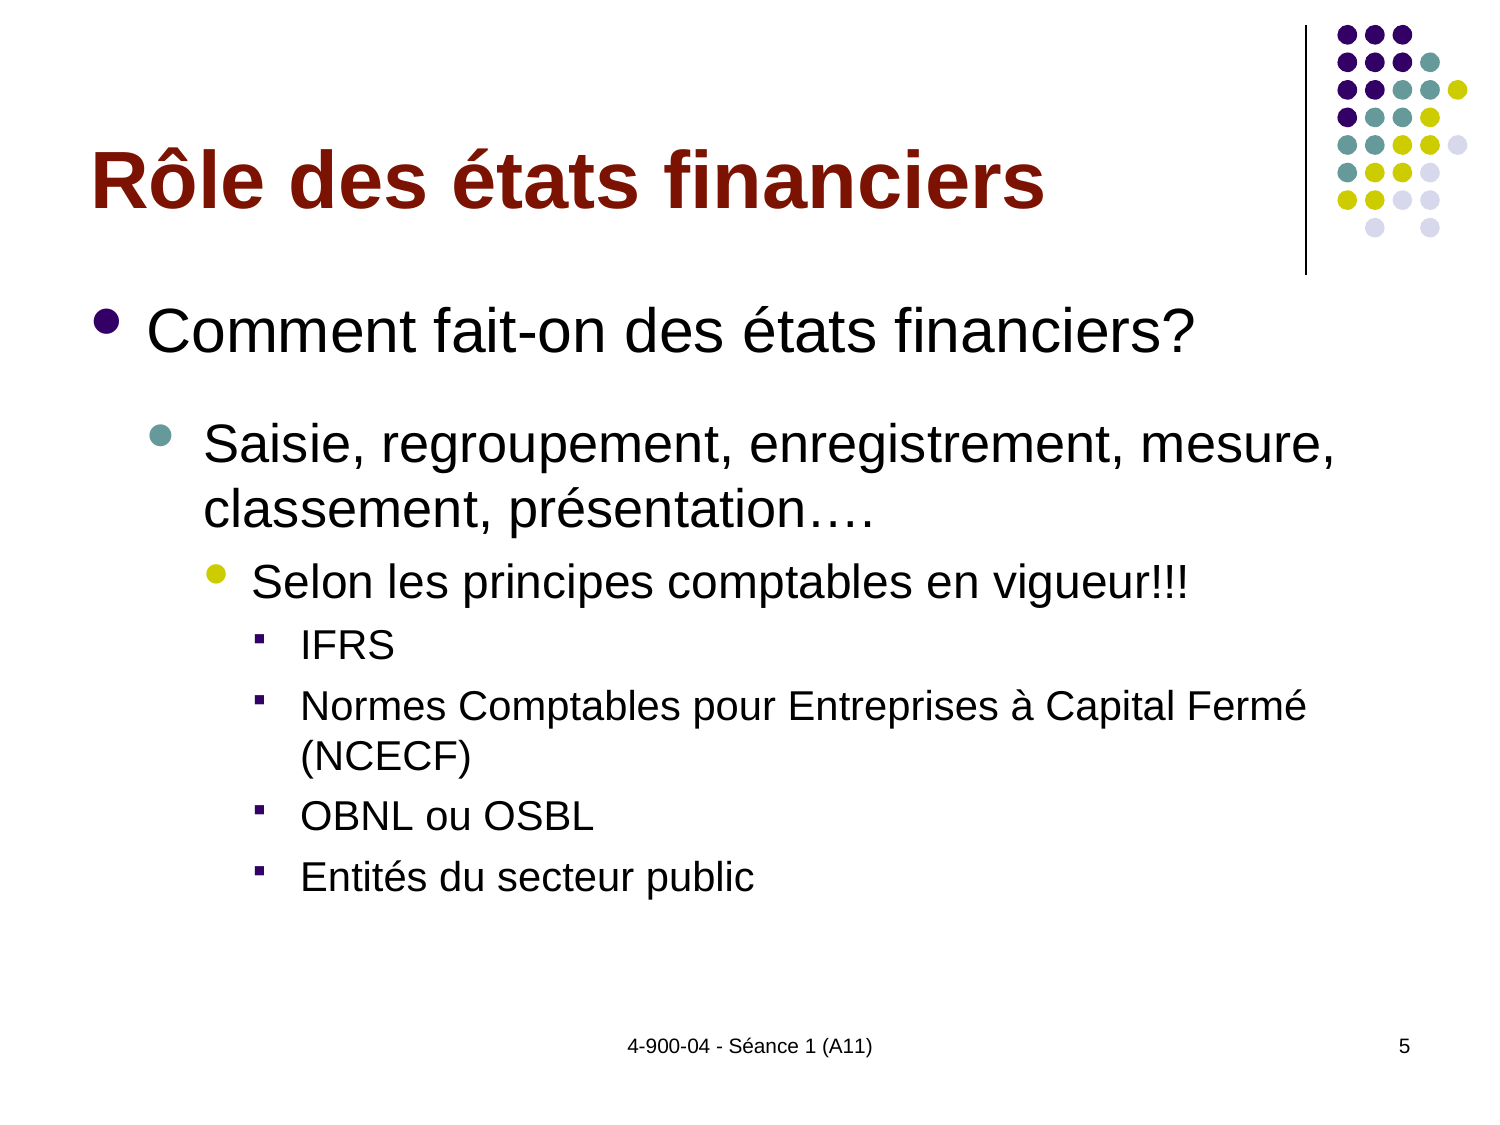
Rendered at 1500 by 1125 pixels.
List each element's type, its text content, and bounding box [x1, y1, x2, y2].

text_box <numéro> [1074, 1025, 1426, 1101]
list Comment fait-on des états financiers? Saisie, regroupement, enregistrement, mesure, classement, présentation…. Selon les principes comptables en vigueur!!! IFRS Normes Comptables pour Entreprises à Capital Fermé (NCECF) OBNL ou OSBL Entités du secteur public [75, 282, 1426, 1006]
title Rôle des états financiers [74, 20, 1313, 233]
text_box 4-900-04 - Séance 1 (A11) [512, 1025, 988, 1101]
